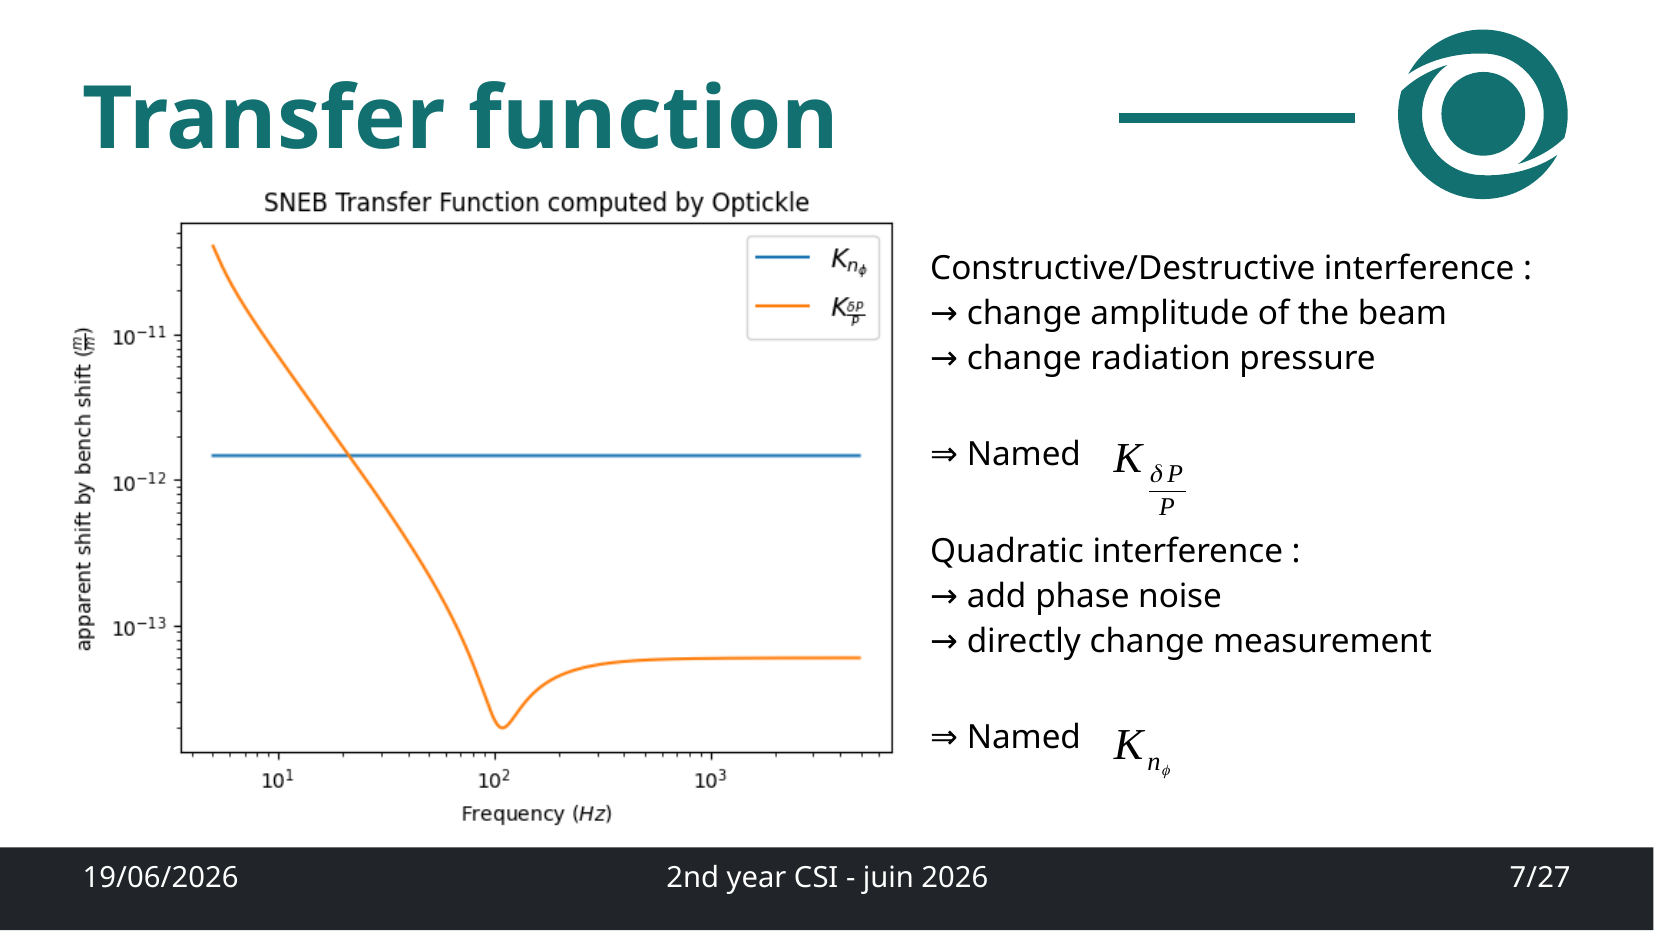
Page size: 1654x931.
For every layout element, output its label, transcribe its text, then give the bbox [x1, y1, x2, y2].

picture [59, 177, 906, 841]
title Transfer function [82, 37, 1241, 193]
chart [1100, 720, 1182, 779]
chart [1100, 434, 1196, 521]
text_box Constructive/Destructive interference : → change amplitude of the beam → change radiation pressure ⇒ Named Quadratic interference : → add phase noise → directly change measurement ⇒ Named [915, 236, 1625, 798]
